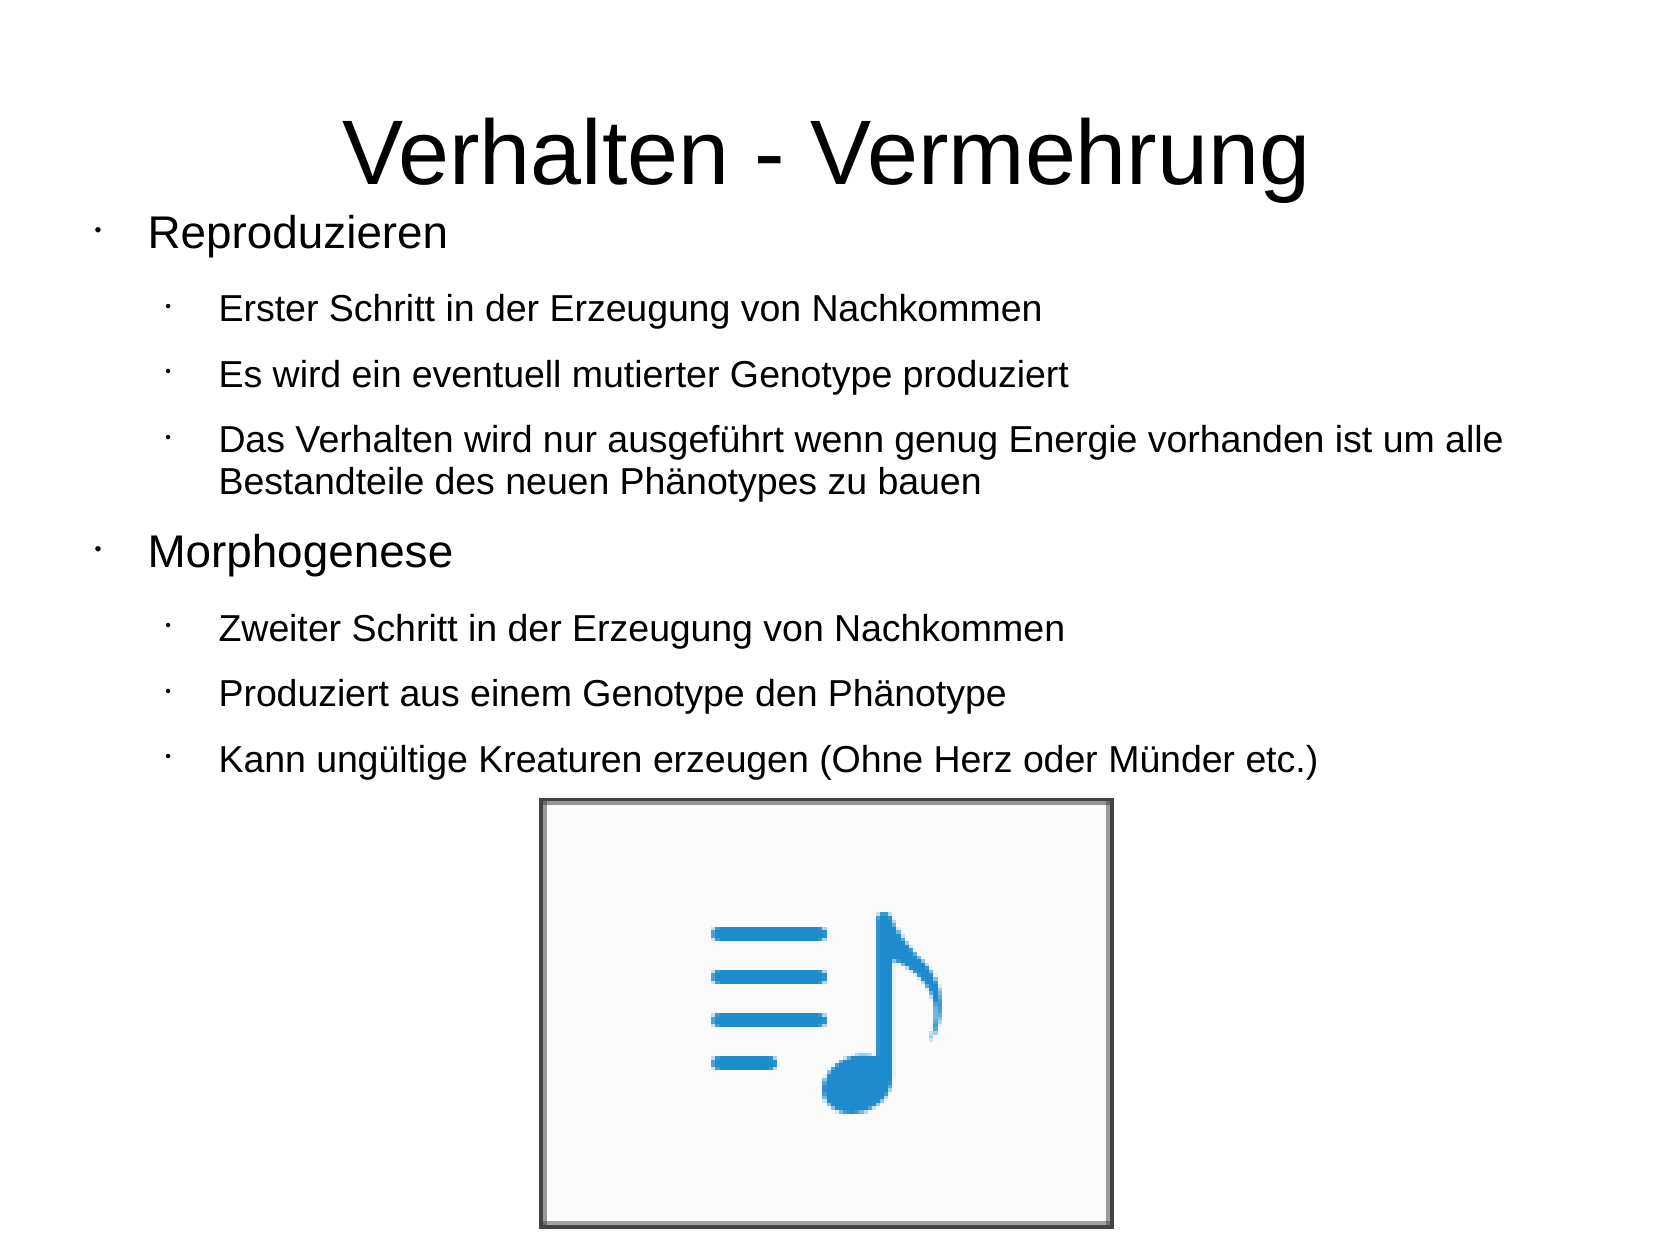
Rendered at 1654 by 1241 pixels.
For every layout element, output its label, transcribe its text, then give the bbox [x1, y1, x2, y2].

list Reproduzieren Erster Schritt in der Erzeugung von Nachkommen Es wird ein eventuell mutierter Genotype produziert Das Verhalten wird nur ausgeführt wenn genug Energie vorhanden ist um alle Bestandteile des neuen Phänotypes zu bauen Morphogenese Zweiter Schritt in der Erzeugung von Nachkommen Produziert aus einem Genotype den Phänotype Kann ungültige Kreaturen erzeugen (Ohne Herz oder Münder etc.) [76, 206, 1565, 1026]
title Verhalten - Vermehrung [82, 49, 1571, 257]
text_box [538, 797, 1116, 1230]
